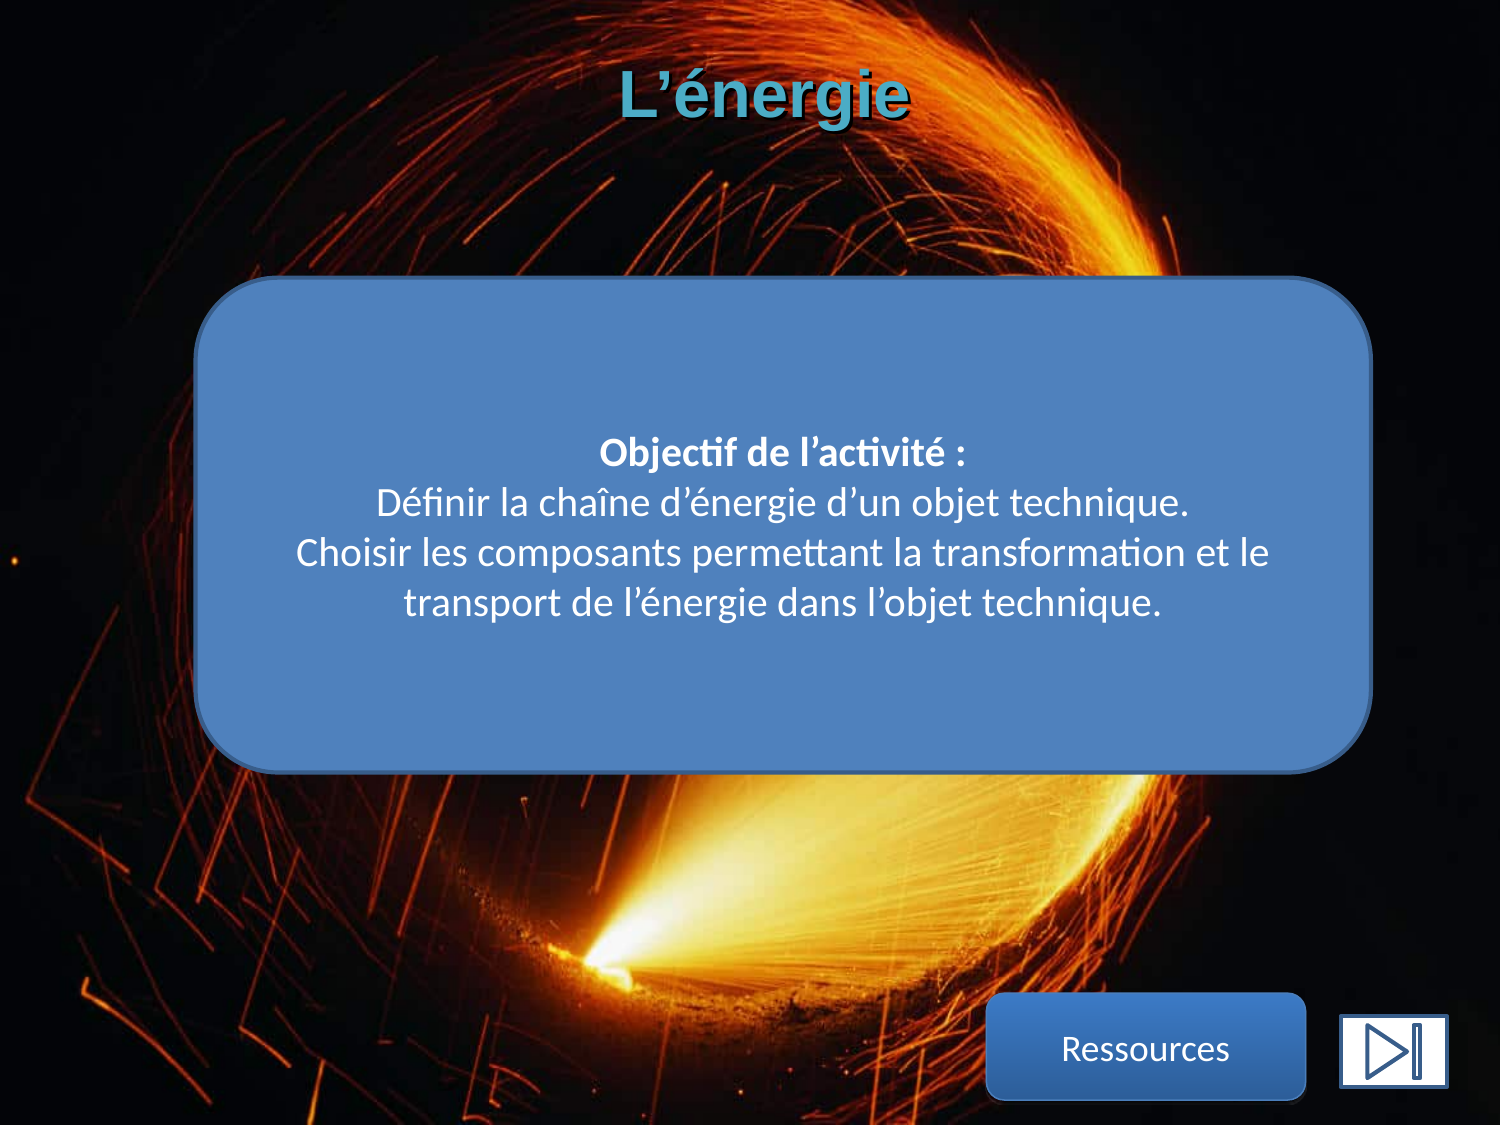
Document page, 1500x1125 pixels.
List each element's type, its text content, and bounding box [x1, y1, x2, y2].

picture [0, 0, 1500, 1125]
text_box Objectif de l’activité : Définir la chaîne d’énergie d’un objet technique. Choisir les composants permettant la transformation et le transport de l’énergie dans l’objet technique. [195, 277, 1371, 773]
text_box L’énergie [604, 43, 926, 138]
text_box Ressources [986, 993, 1306, 1101]
text_box [1340, 1016, 1447, 1087]
